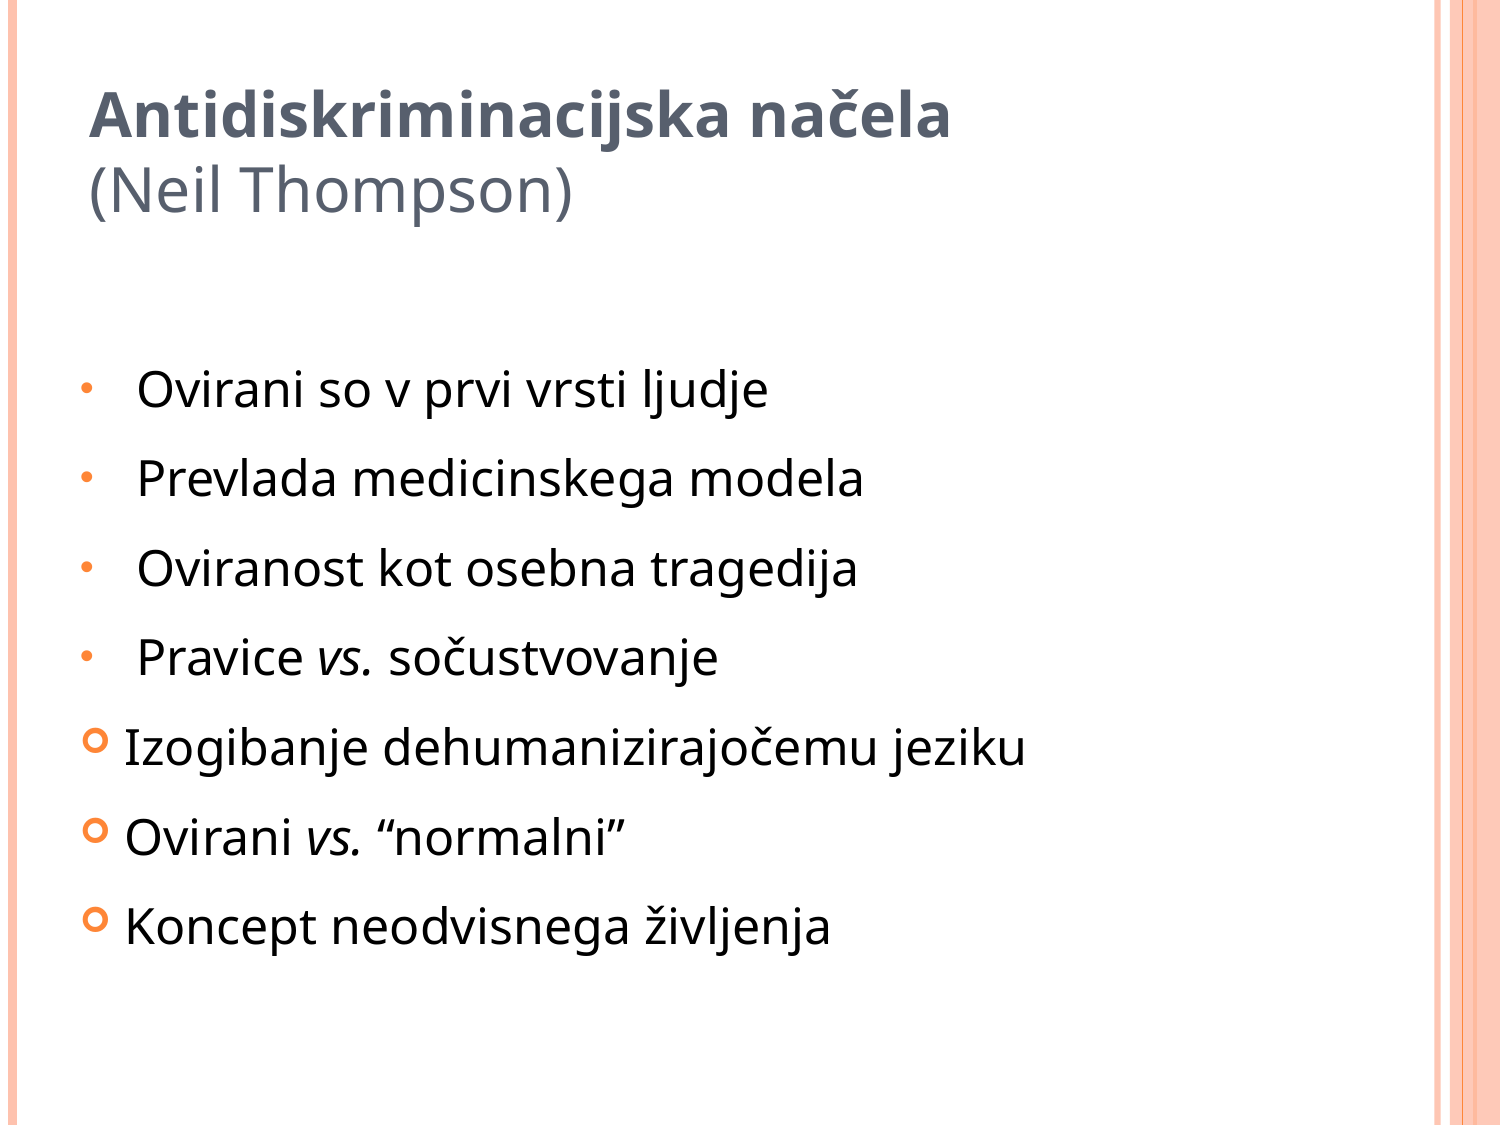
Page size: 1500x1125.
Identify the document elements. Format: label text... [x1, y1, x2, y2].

list Ovirani so v prvi vrsti ljudje Prevlada medicinskega modela Oviranost kot osebna tragedija Pravice vs. sočustvovanje Izogibanje dehumanizirajočemu jeziku Ovirani vs. “normalni” Koncept neodvisnega življenja [64, 349, 1415, 1093]
title Antidiskriminacijska načela (Neil Thompson) [75, 45, 1300, 233]
